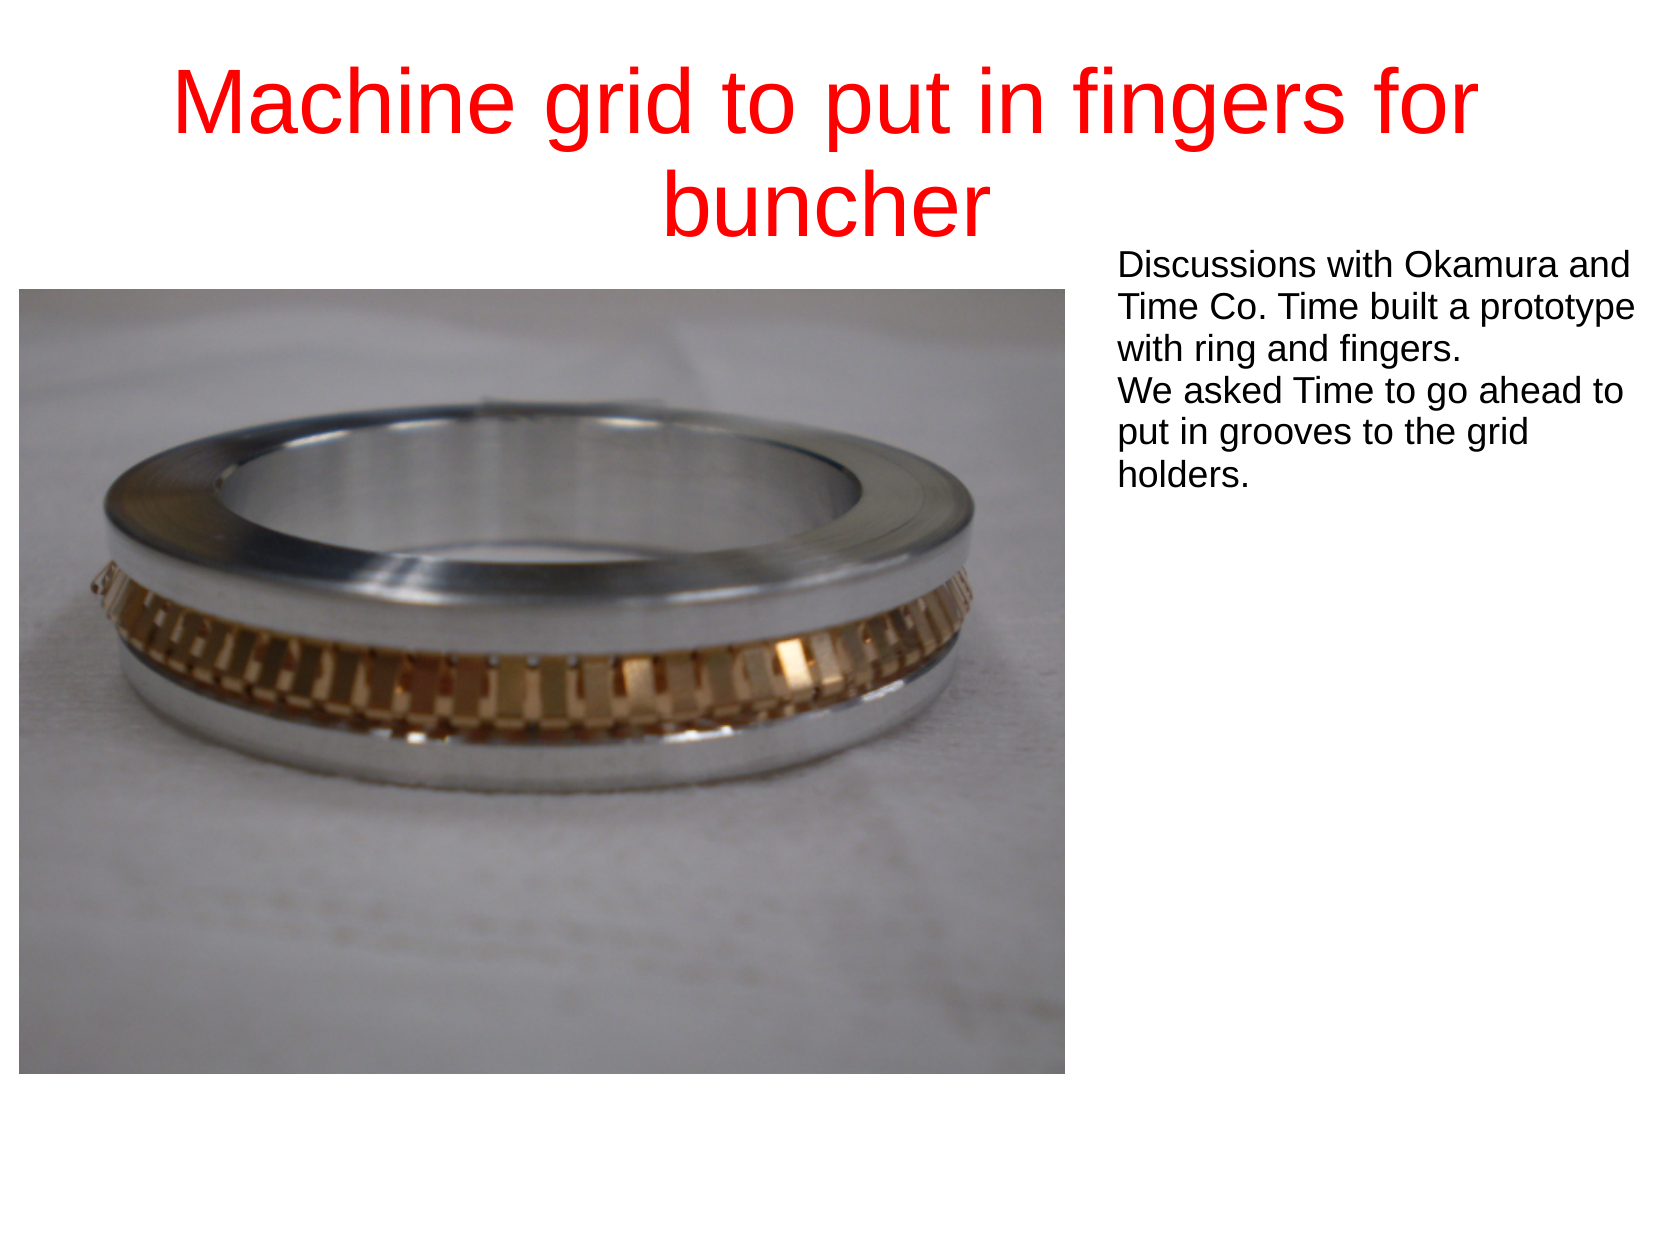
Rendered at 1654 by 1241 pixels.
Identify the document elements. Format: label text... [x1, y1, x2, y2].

title Machine grid to put in fingers for buncher [82, 50, 1571, 256]
picture [19, 289, 1065, 1074]
text_box Discussions with Okamura and Time Co. Time built a prototype with ring and fingers. We asked Time to go ahead to put in grooves to the grid holders. [1102, 235, 1654, 578]
